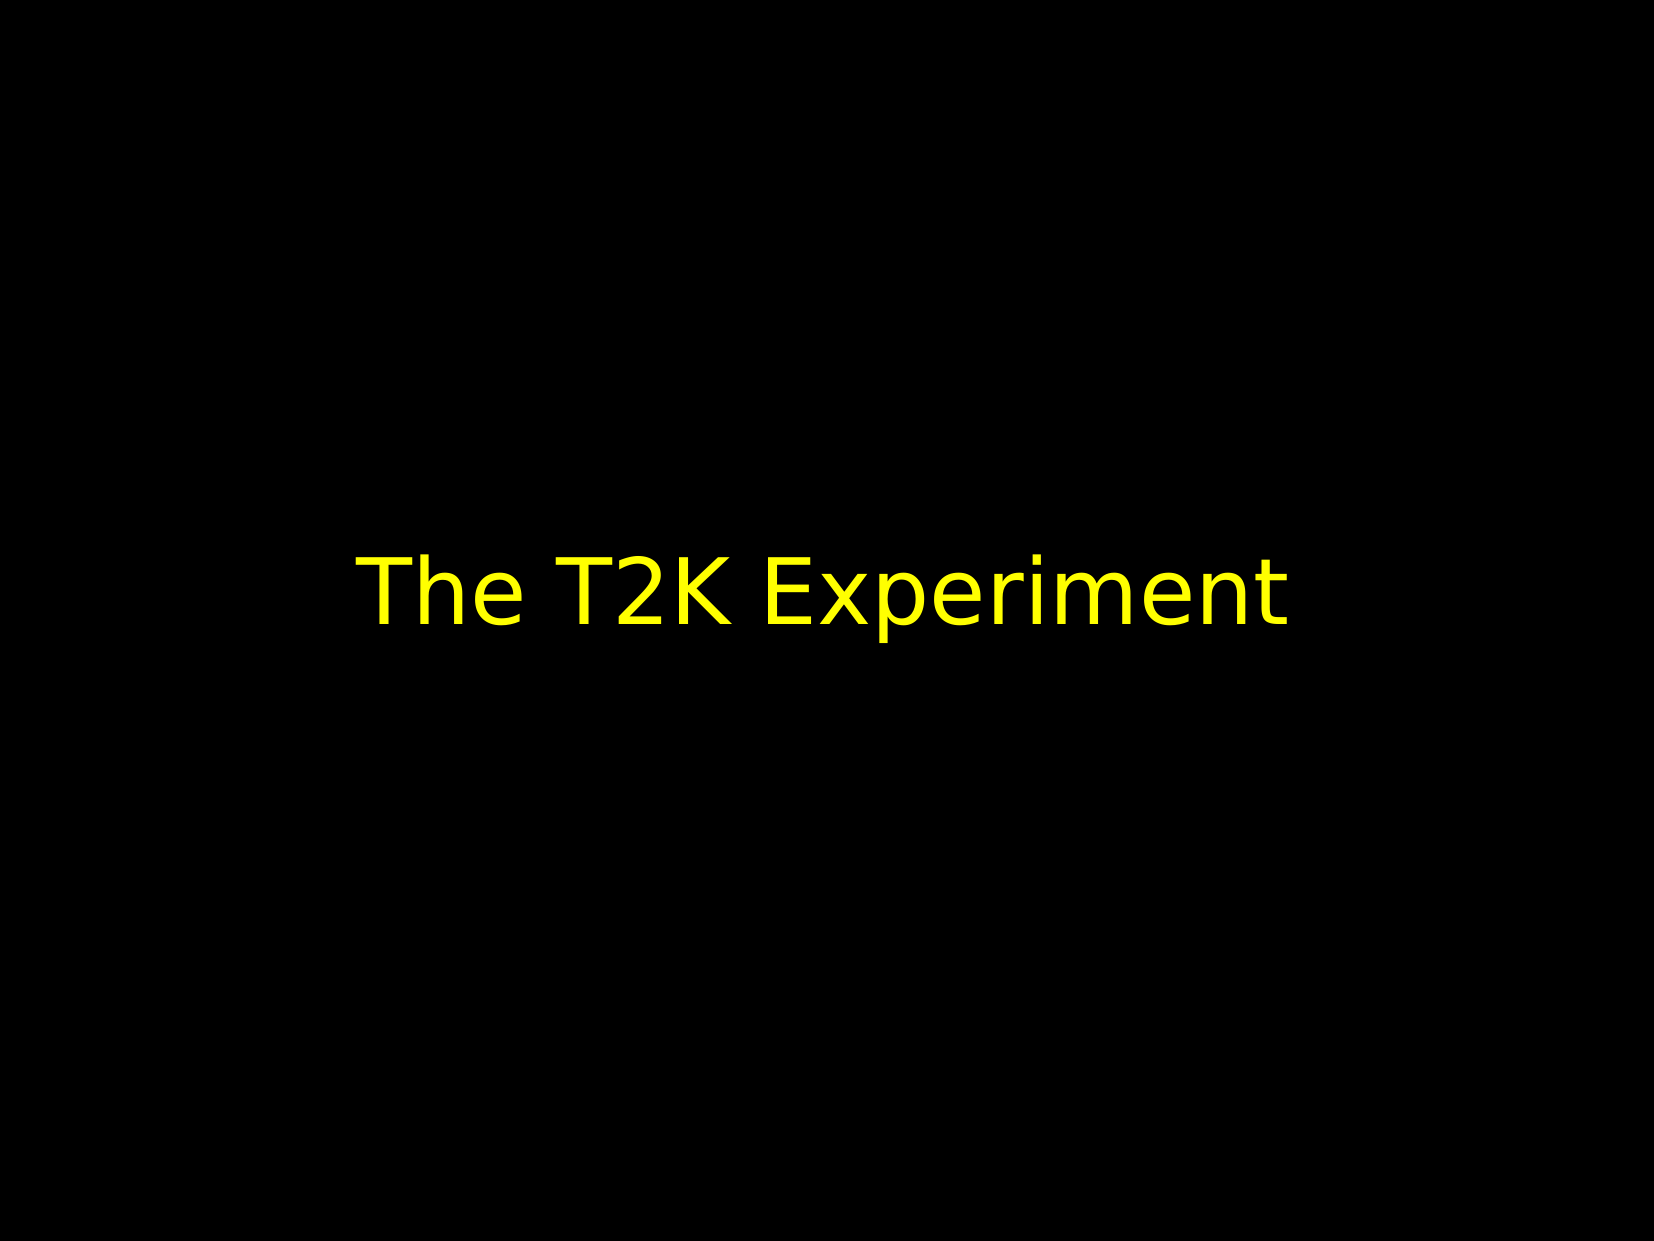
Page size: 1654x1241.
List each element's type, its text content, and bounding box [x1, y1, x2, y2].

title The T2K Experiment [79, 497, 1568, 690]
